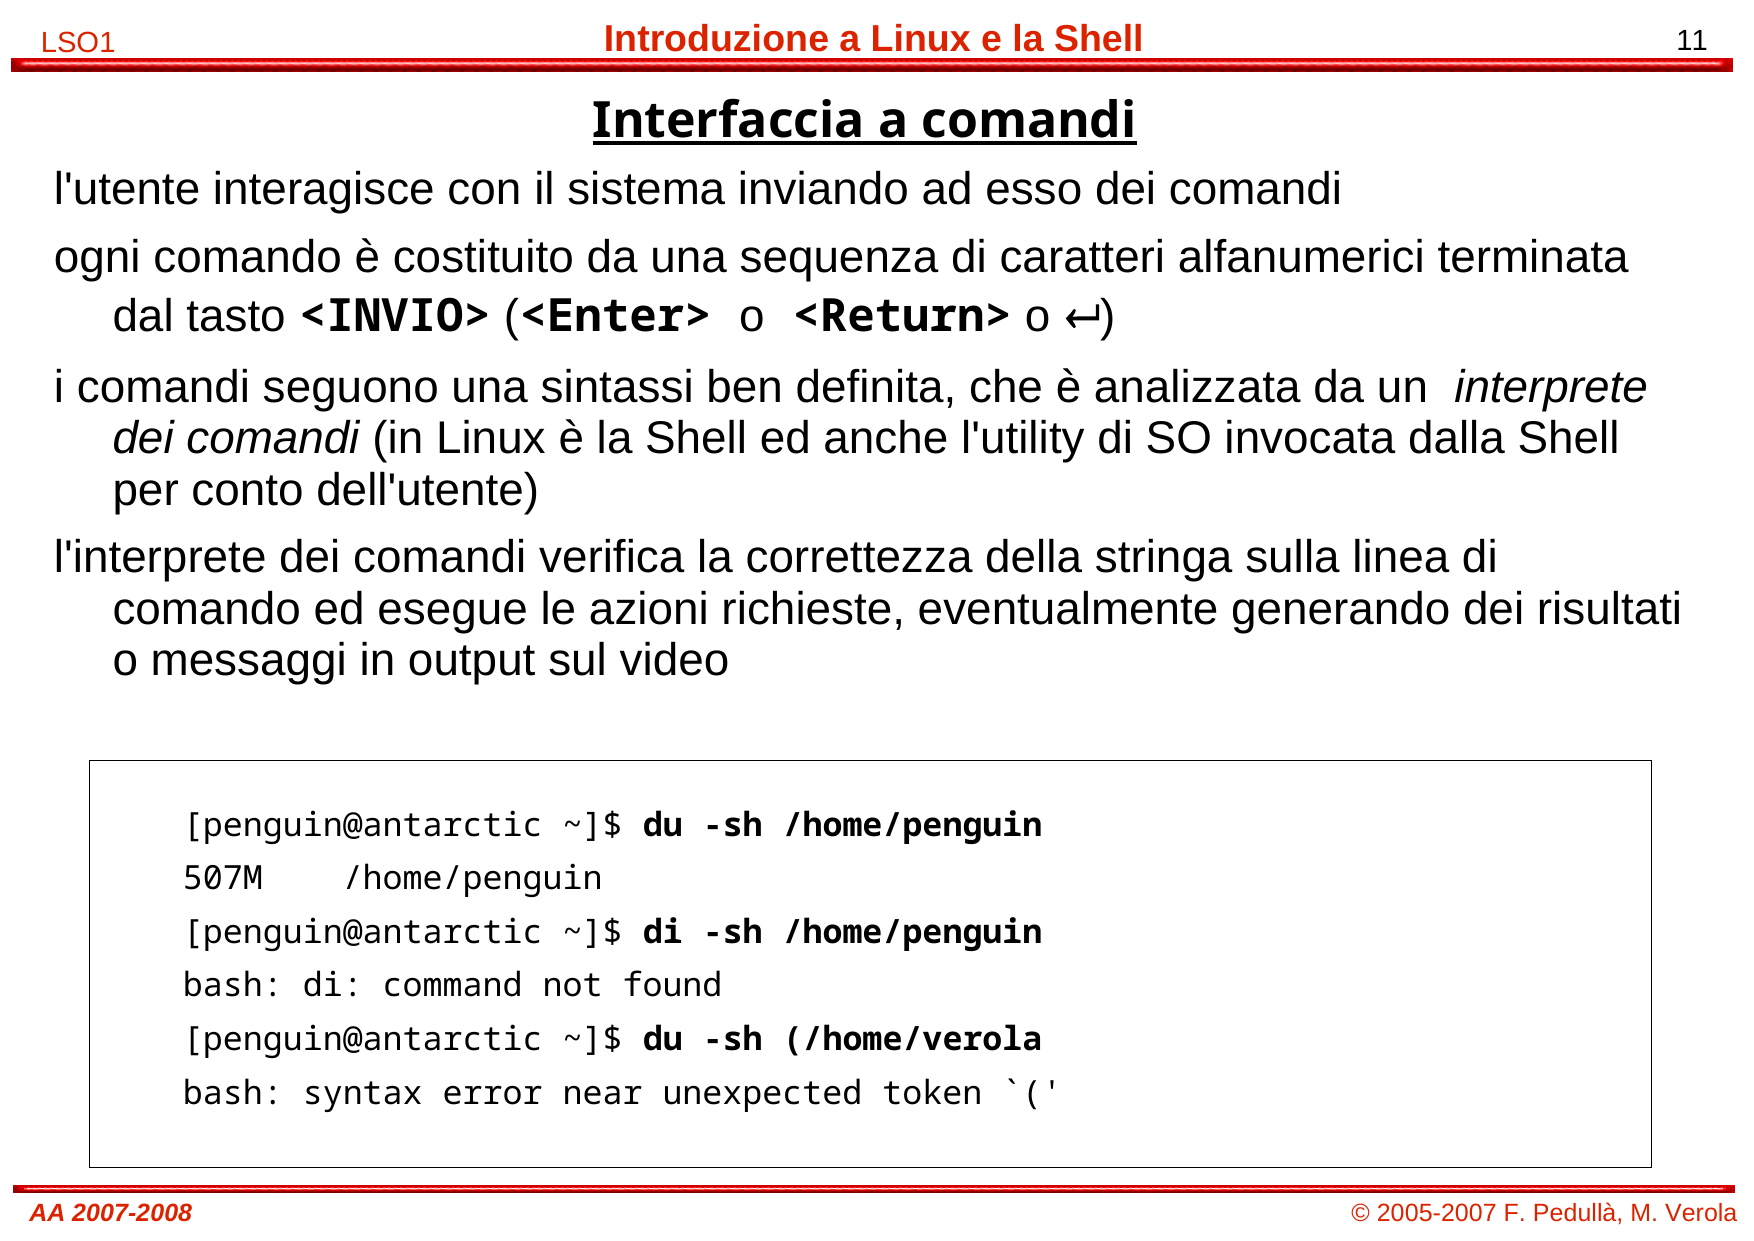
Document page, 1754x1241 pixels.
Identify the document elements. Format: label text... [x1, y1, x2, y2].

list l'utente interagisce con il sistema inviando ad esso dei comandi ogni comando è costituito da una sequenza di caratteri alfanumerici terminata dal tasto <INVIO> (<Enter> o <Return> o ) i comandi seguono una sintassi ben definita, che è analizzata da un interprete dei comandi (in Linux è la Shell ed anche l'utility di SO invocata dalla Shell per conto dell'utente) l'interprete dei comandi verifica la correttezza della stringa sulla linea di comando ed esegue le azioni richieste, eventualmente generando dei risultati o messaggi in output sul video [51, 163, 1689, 715]
picture [13, 1185, 1735, 1193]
picture [11, 58, 1733, 72]
title Interfaccia a comandi [28, 72, 1702, 168]
text_box [penguin@antarctic ~]$ du -sh /home/penguin 507M /home/penguin [penguin@antarctic ~]$ di -sh /home/penguin bash: di: command not found [penguin@antarctic ~]$ du -sh (/home/verola bash: syntax error near unexpected token `(' [89, 760, 1652, 1163]
